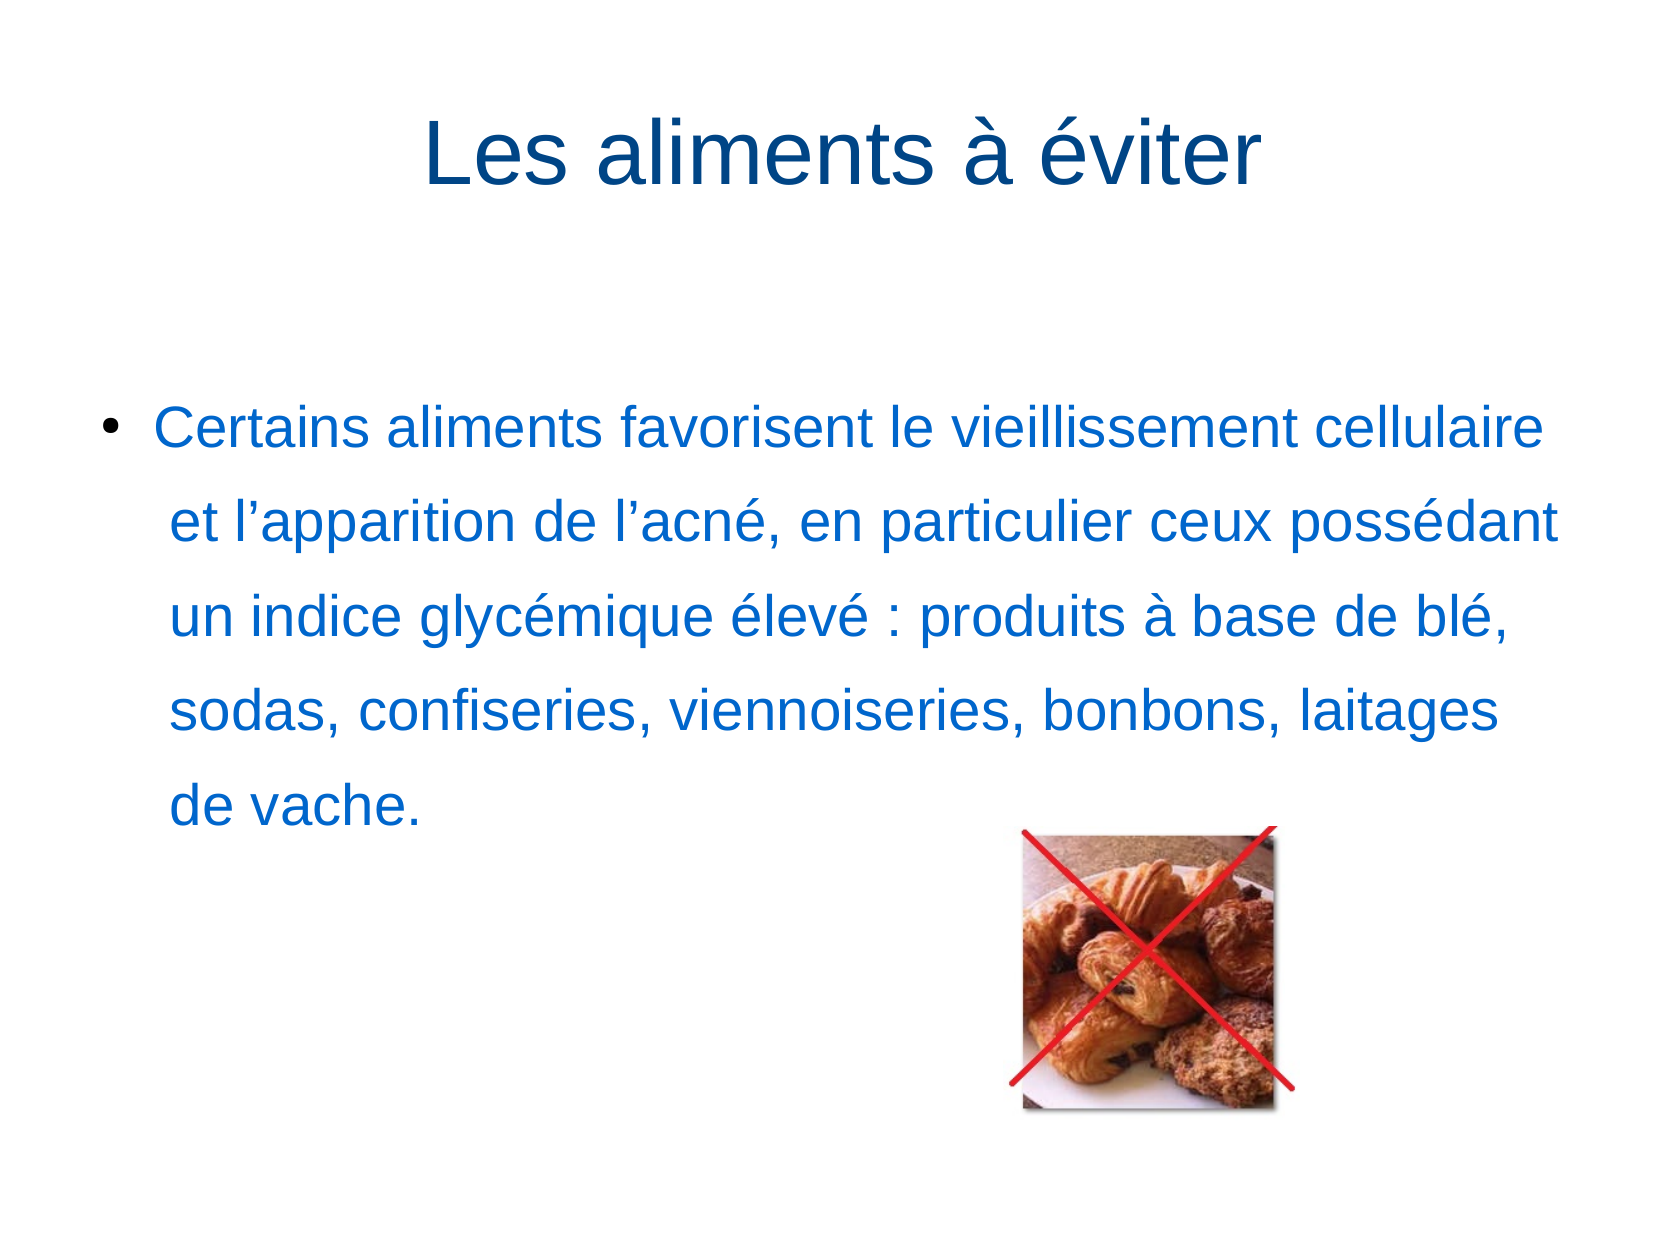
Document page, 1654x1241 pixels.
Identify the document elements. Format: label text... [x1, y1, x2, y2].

title Les aliments à éviter [82, 49, 1571, 257]
picture [1003, 826, 1300, 1123]
list Certains aliments favorisent le vieillissement cellulaire et l’apparition de l’acné, en particulier ceux possédant un indice glycémique élevé : produits à base de blé, sodas, confiseries, viennoiseries, bonbons, laitages de vache. [82, 290, 1571, 931]
